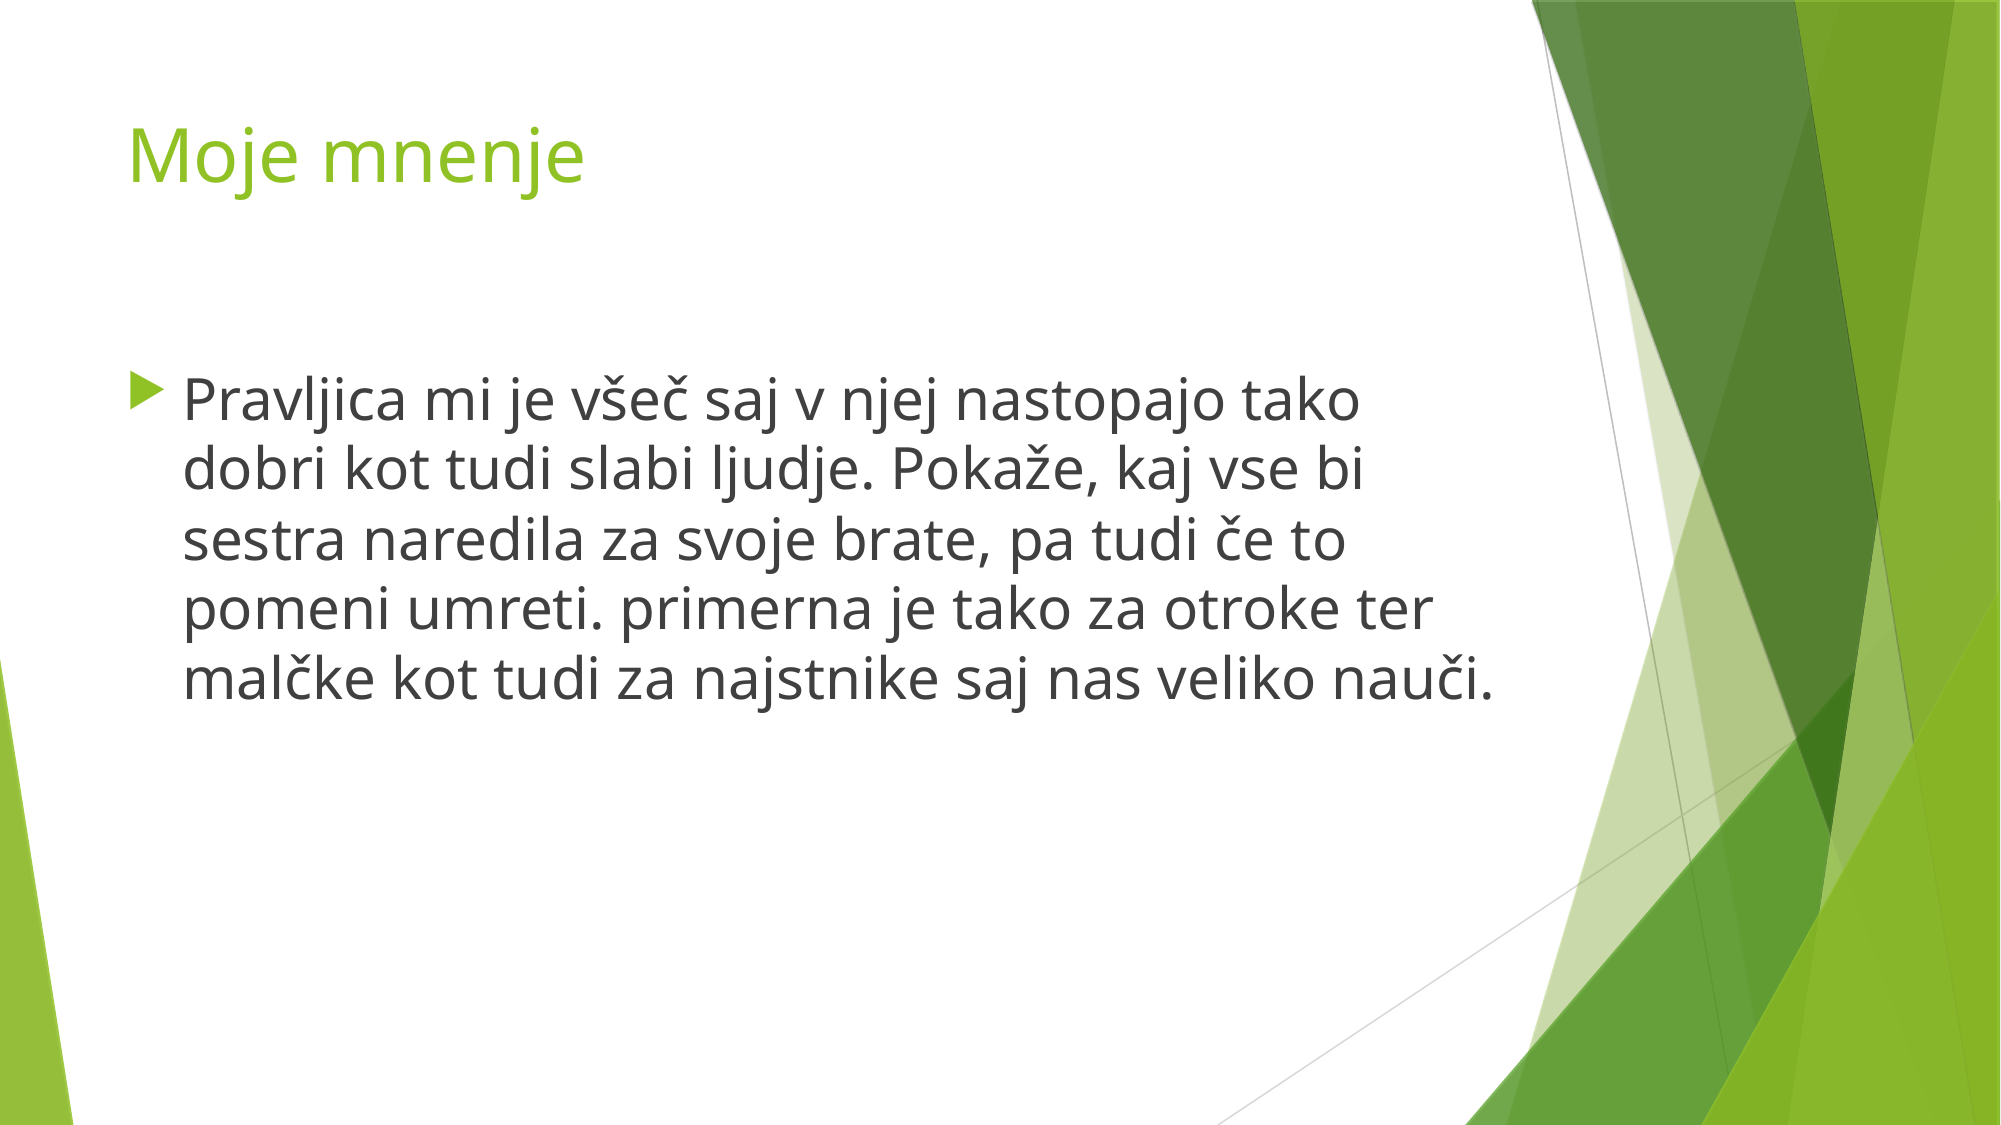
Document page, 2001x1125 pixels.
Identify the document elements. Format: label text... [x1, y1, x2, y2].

list Pravljica mi je všeč saj v njej nastopajo tako dobri kot tudi slabi ljudje. Pokaže, kaj vse bi sestra naredila za svoje brate, pa tudi če to pomeni umreti. primerna je tako za otroke ter malčke kot tudi za najstnike saj nas veliko nauči. [111, 354, 1522, 992]
title Moje mnenje [111, 99, 1522, 317]
